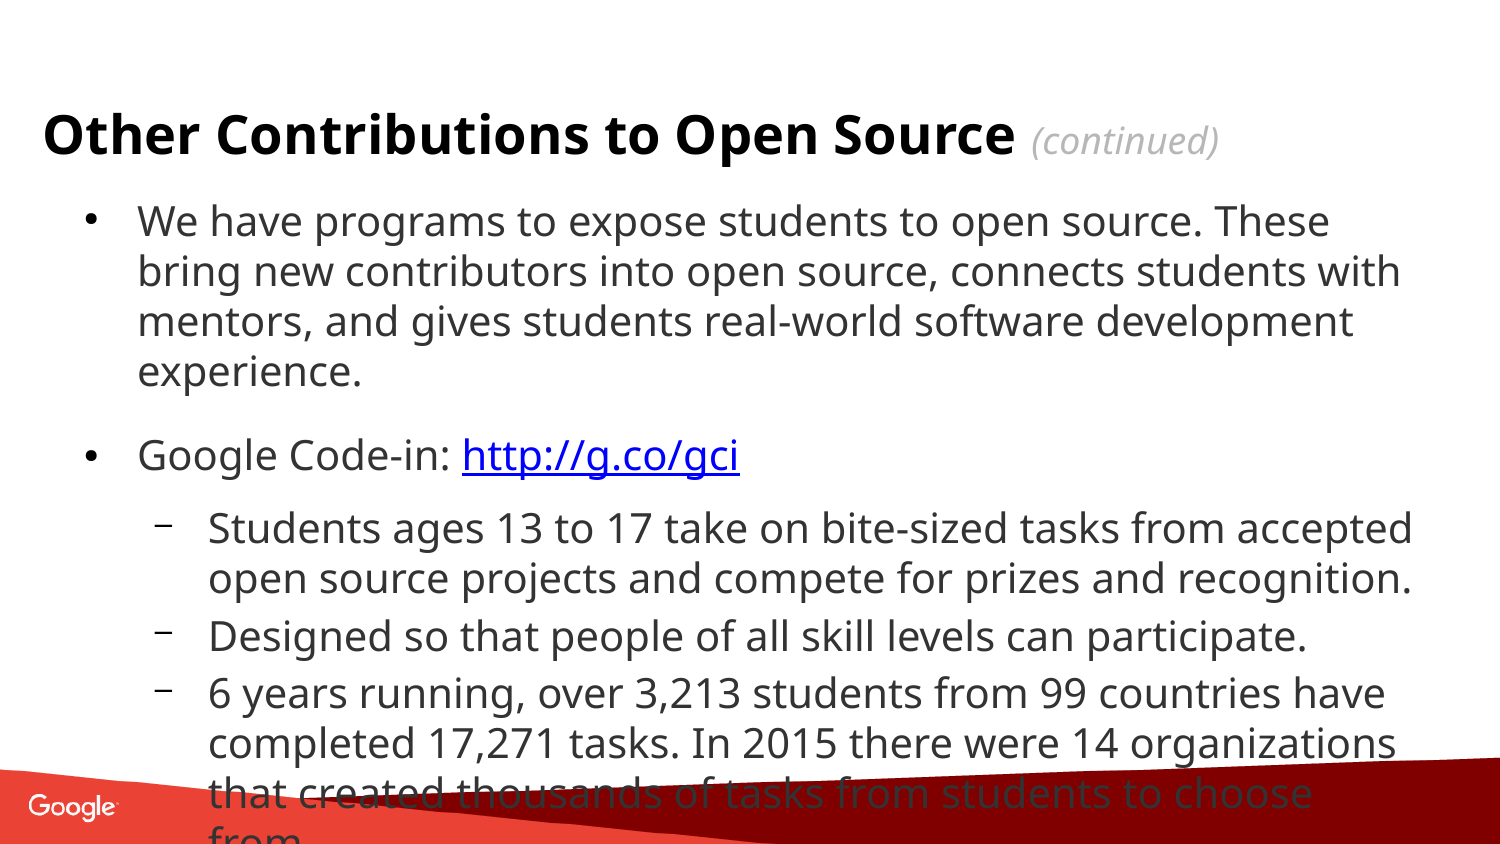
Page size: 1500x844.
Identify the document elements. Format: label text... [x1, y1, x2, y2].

picture [270, 838, 281, 844]
picture [285, 838, 295, 844]
text_box Other Contributions to Open Source (continued) [27, 85, 1478, 210]
picture [0, 0, 1500, 844]
list We have programs to expose students to open source. These bring new contributors into open source, connects students with mentors, and gives students real-world software development experience. Google Code-in: http://g.co/gci Students ages 13 to 17 take on bite-sized tasks from accepted open source projects and compete for prizes and recognition. Designed so that people of all skill levels can participate. 6 years running, over 3,213 students from 99 countries have completed 17,271 tasks. In 2015 there were 14 organizations that created thousands of tasks from students to choose from. [51, 210, 1441, 781]
picture [244, 838, 257, 844]
